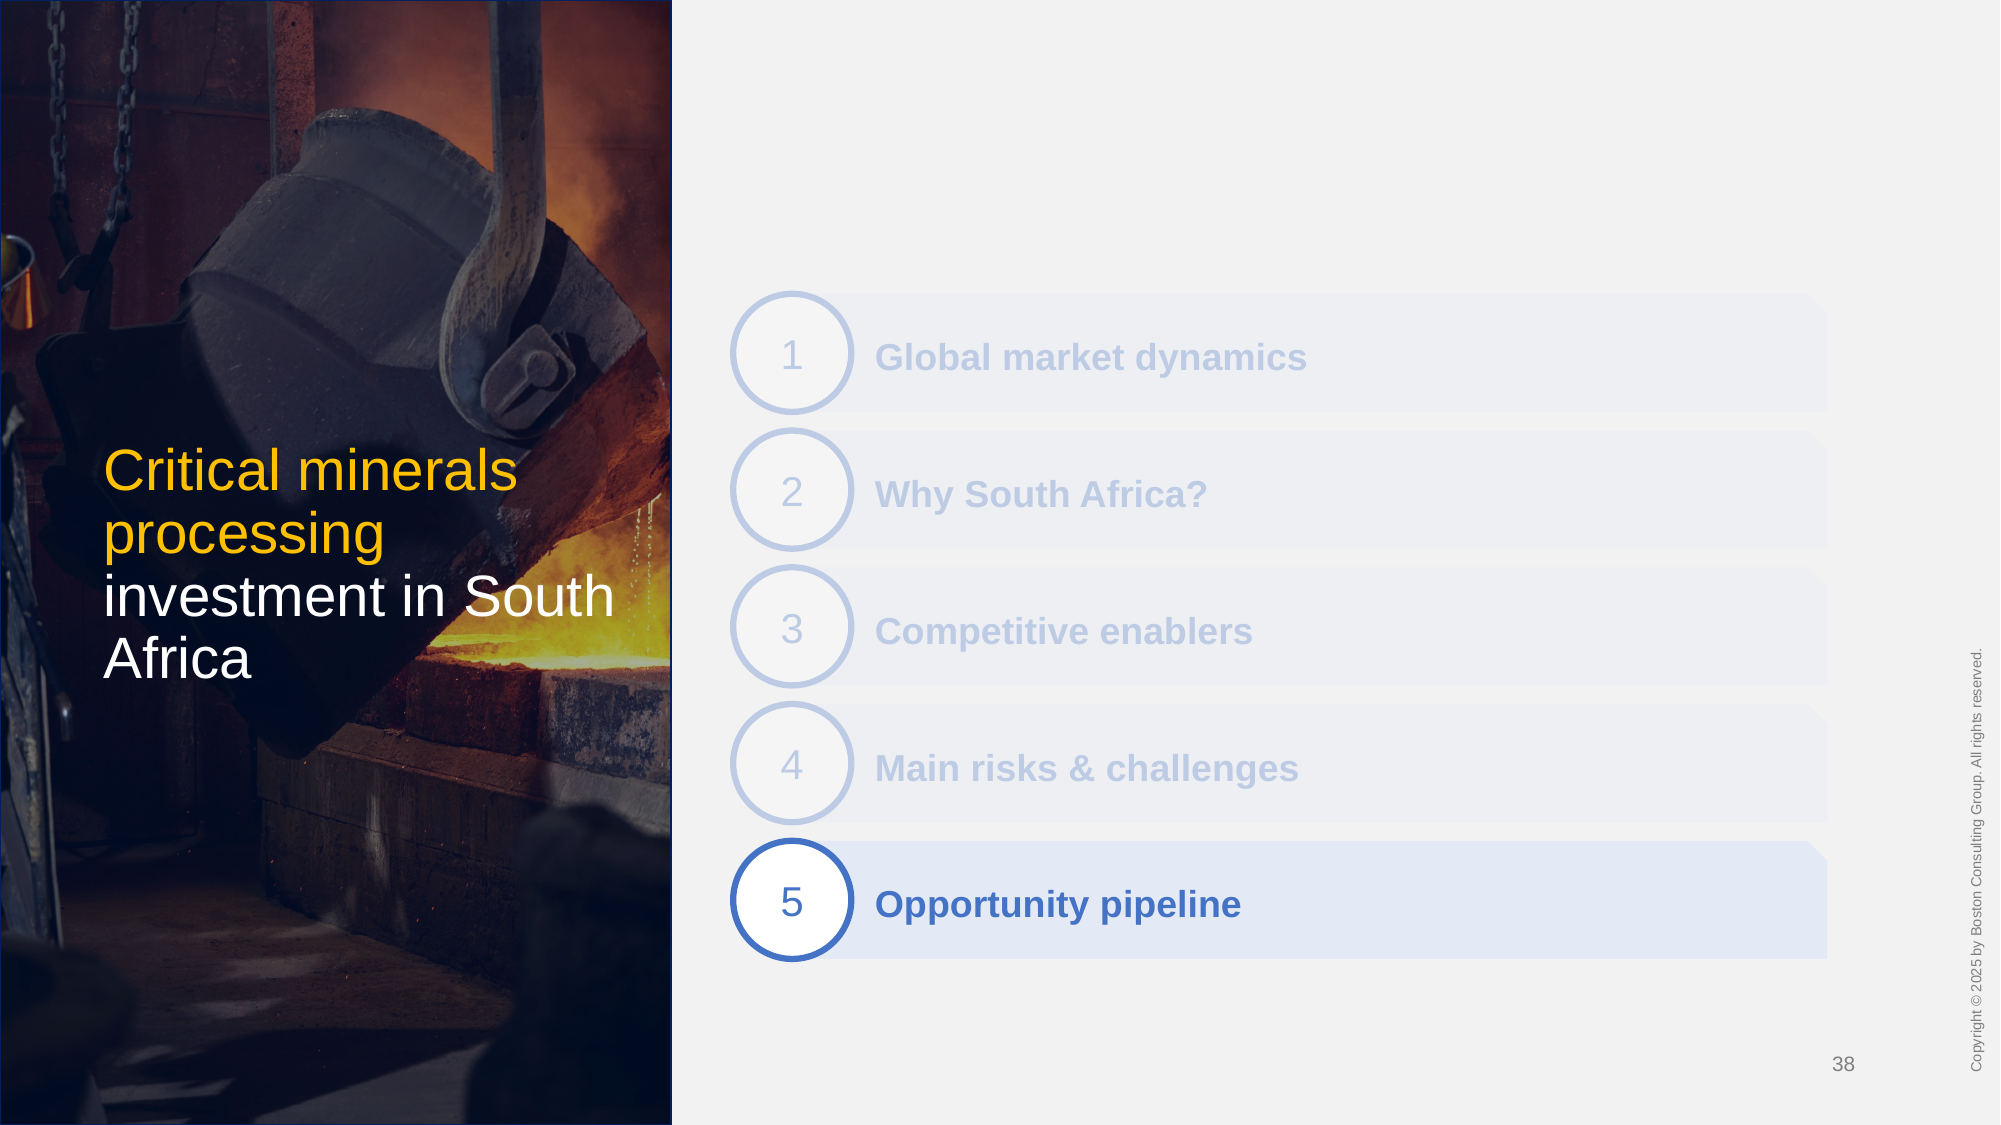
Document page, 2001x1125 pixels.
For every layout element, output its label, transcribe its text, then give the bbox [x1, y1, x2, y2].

text_box 5 [733, 840, 852, 959]
text_box [0, 0, 671, 1125]
text_box [695, 285, 1897, 972]
text_box Opportunity pipeline [803, 840, 1828, 959]
title Critical minerals processing investment in South Africa [103, 439, 617, 686]
